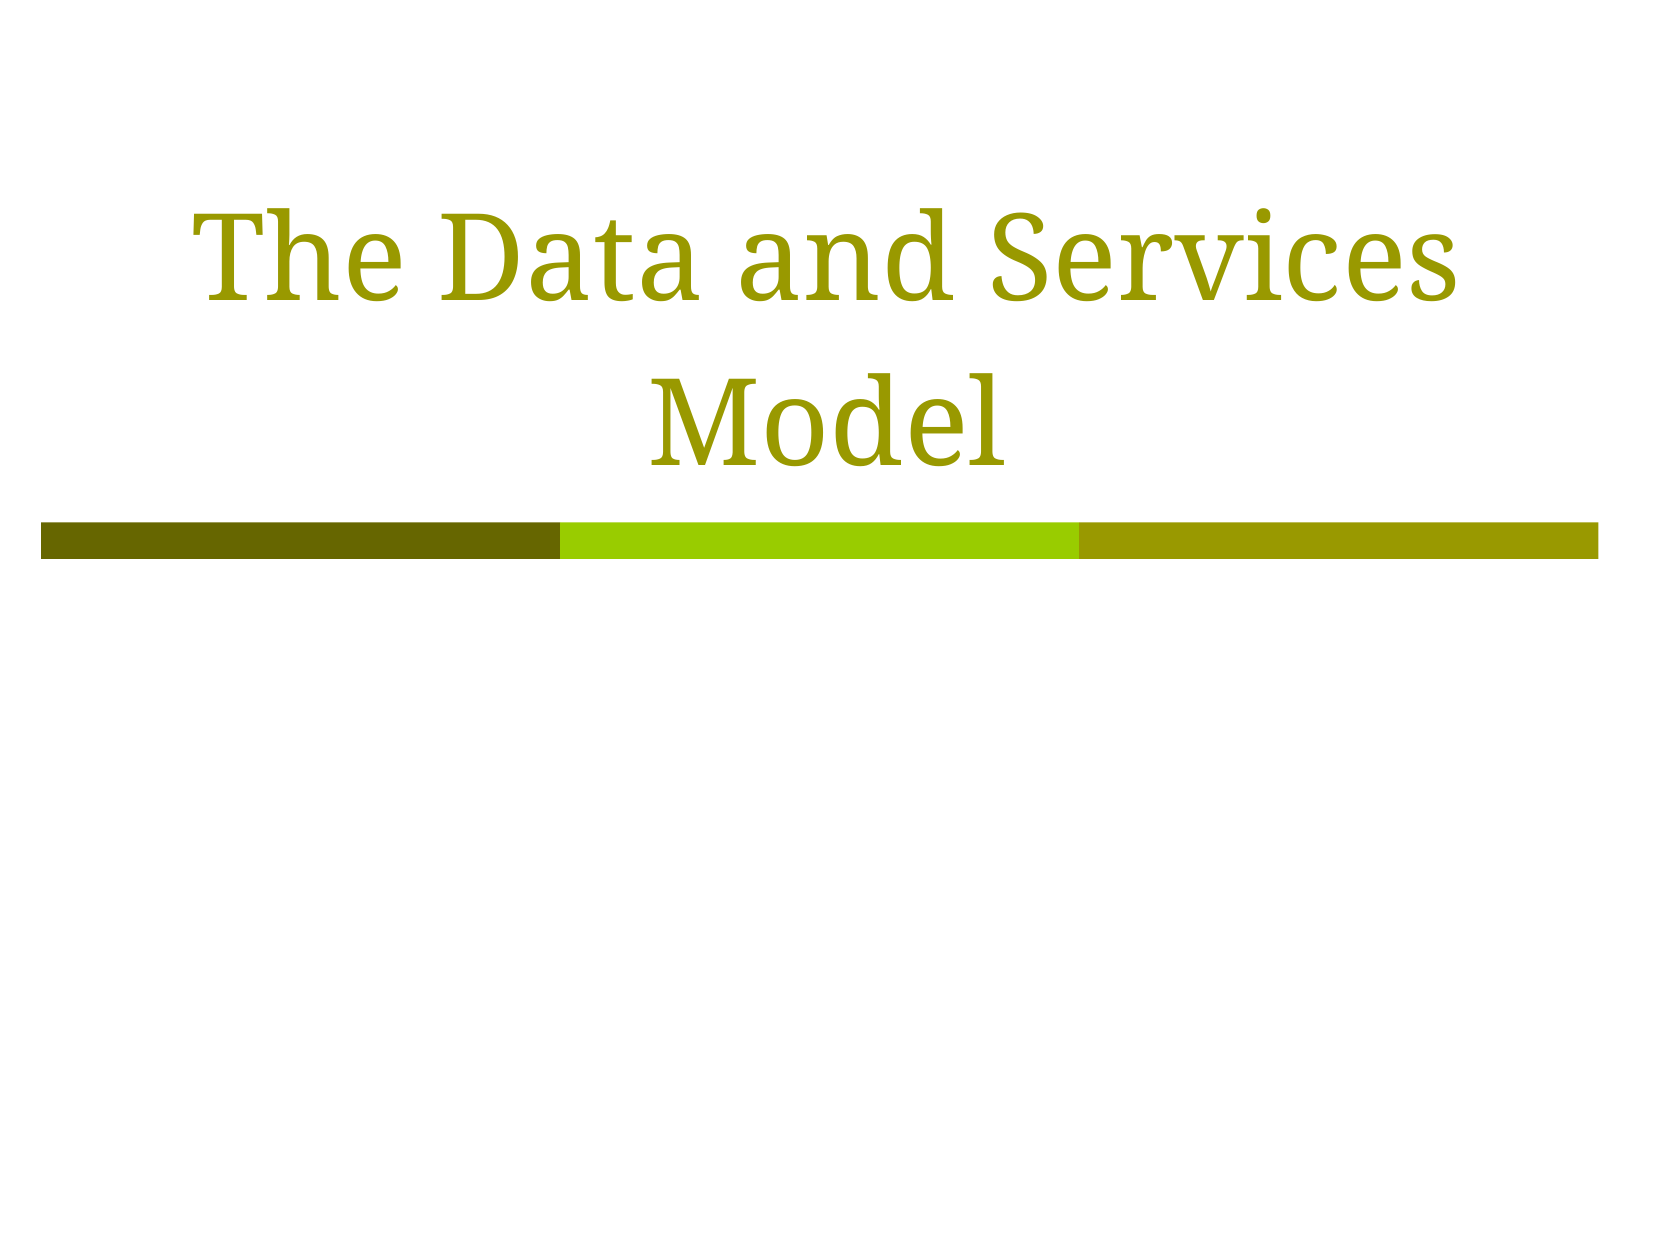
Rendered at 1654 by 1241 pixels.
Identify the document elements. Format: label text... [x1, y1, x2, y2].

title The Data and Services Model [123, 123, 1530, 509]
